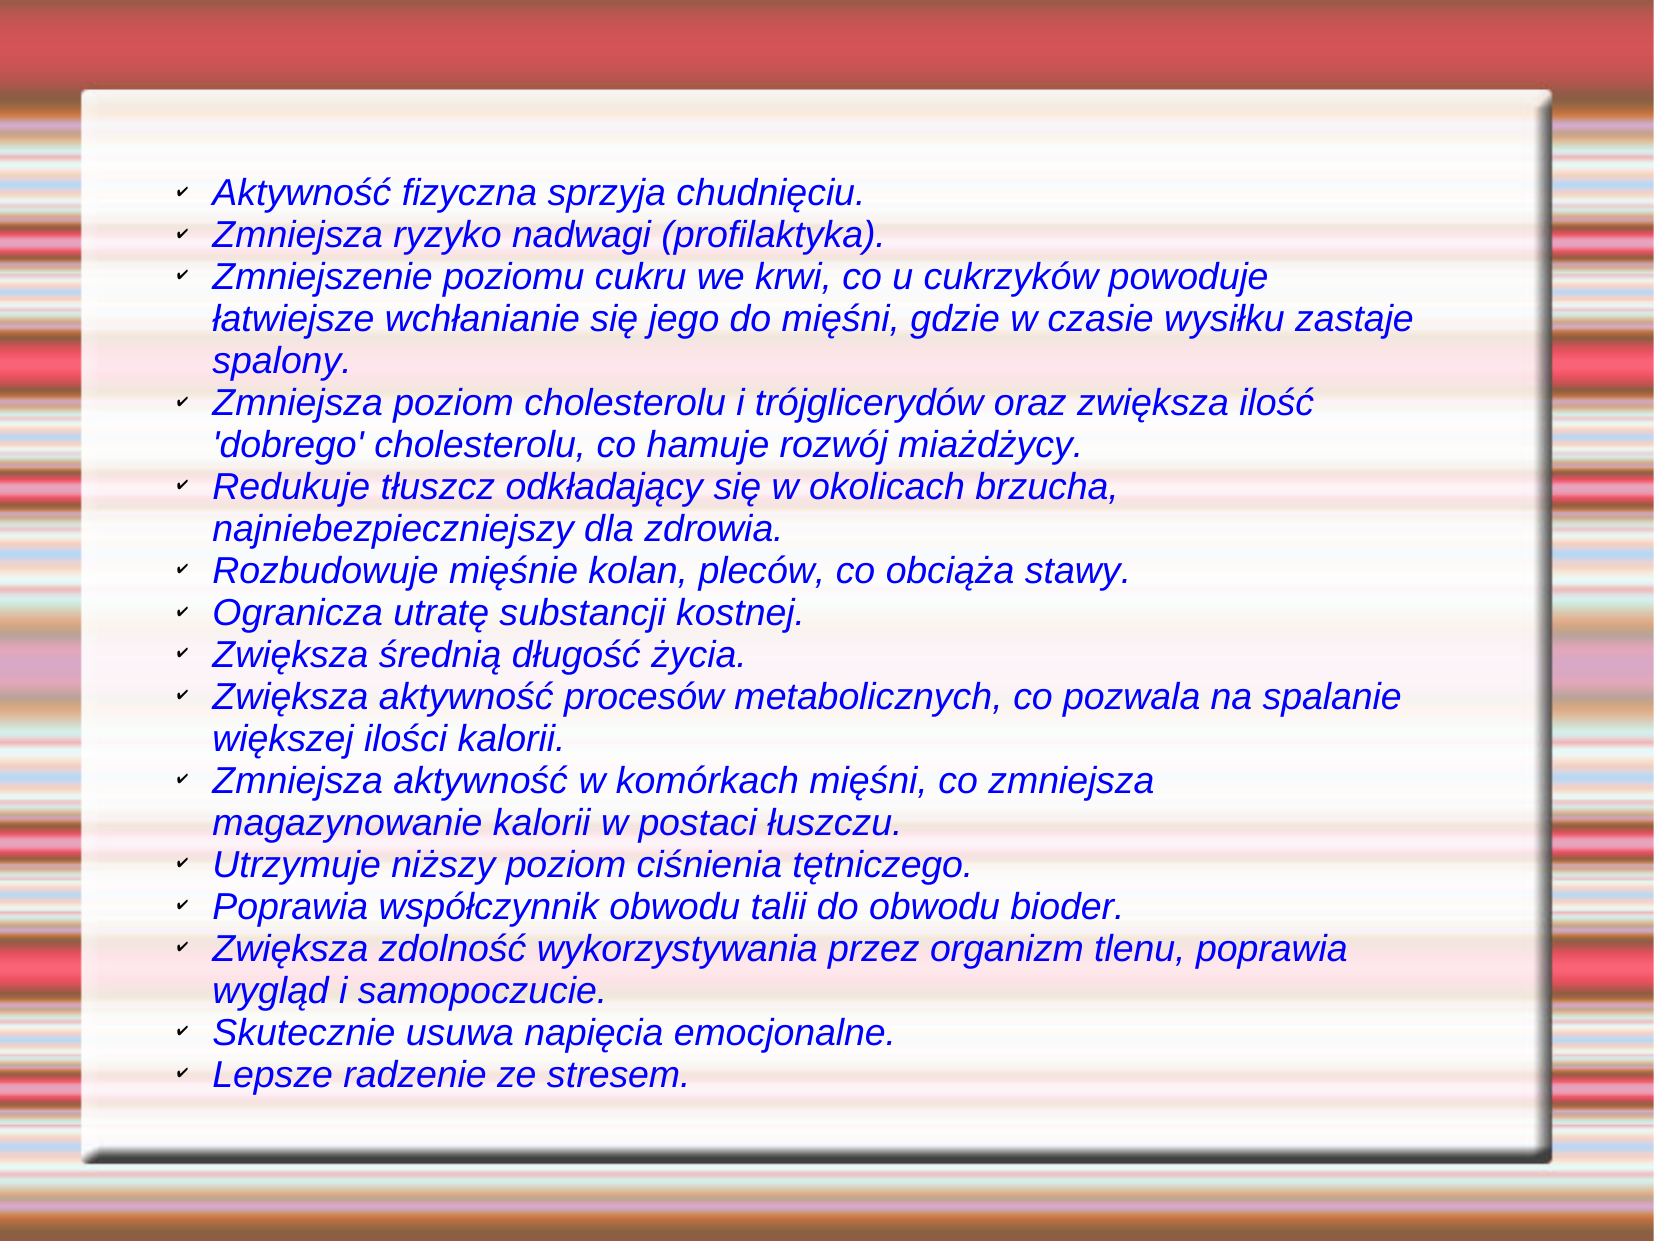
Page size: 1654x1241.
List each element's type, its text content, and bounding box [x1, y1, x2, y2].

subtitle Aktywność fizyczna sprzyja chudnięciu. Zmniejsza ryzyko nadwagi (profilaktyka). Zmniejszenie poziomu cukru we krwi, co u cukrzyków powoduje łatwiejsze wchłanianie się jego do mięśni, gdzie w czasie wysiłku zastaje spalony. Zmniejsza poziom cholesterolu i trójglicerydów oraz zwiększa ilość 'dobrego' cholesterolu, co hamuje rozwój miażdżycy. Redukuje tłuszcz odkładający się w okolicach brzucha, najniebezpieczniejszy dla zdrowia. Rozbudowuje mięśnie kolan, pleców, co obciąża stawy. Ogranicza utratę substancji kostnej. Zwiększa średnią długość życia. Zwiększa aktywność procesów metabolicznych, co pozwala na spalanie większej ilości kalorii. Zmniejsza aktywność w komórkach mięśni, co zmniejsza magazynowanie kalorii w postaci łuszczu. Utrzymuje niższy poziom ciśnienia tętniczego. Poprawia współczynnik obwodu talii do obwodu bioder. Zwiększa zdolność wykorzystywania przez organizm tlenu, poprawia wygląd i samopoczucie. Skutecznie usuwa napięcia emocjonalne. Lepsze radzenie ze stresem. [177, 173, 1431, 1093]
picture [0, 0, 1654, 1241]
